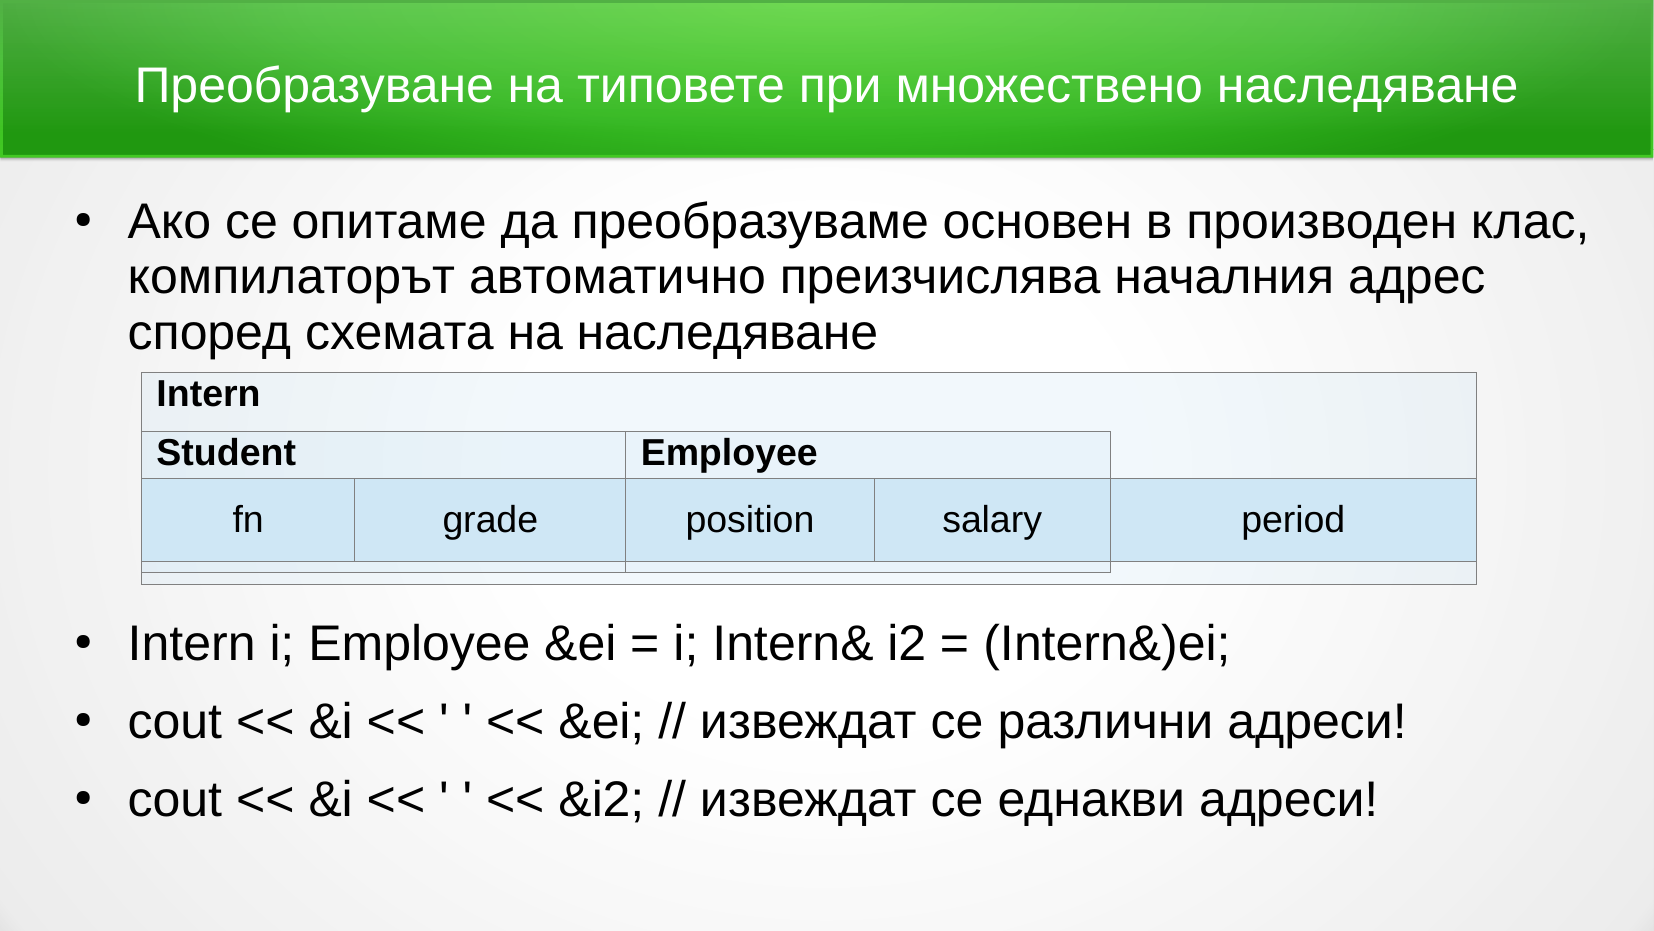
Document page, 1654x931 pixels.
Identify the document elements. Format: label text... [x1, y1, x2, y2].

text_box Student [141, 431, 625, 478]
text_box Employee [625, 431, 1111, 478]
text_box grade [354, 478, 625, 562]
text_box period [1110, 478, 1477, 562]
text_box Student [141, 562, 625, 573]
text_box fn [141, 478, 354, 562]
text_box Intern [141, 372, 1477, 478]
title Преобразуване на типовете при множествено наследяване [82, 36, 1571, 135]
text_box Intern [141, 562, 1477, 585]
text_box position [625, 478, 874, 562]
list Ако се опитаме да преобразуваме основен в производен клас, компилаторът автоматично преизчислява началния адрес според схемата на наследяване Intern i; Employee &ei = i; Intern& i2 = (Intern&)ei; cout << &i << ' ' << &ei; // извеждат се различни адреси! cout << &i << ' ' << &i2; // извеждат се еднакви адреси! [56, 192, 1619, 898]
text_box salary [874, 478, 1110, 562]
text_box Employee [625, 562, 1111, 573]
